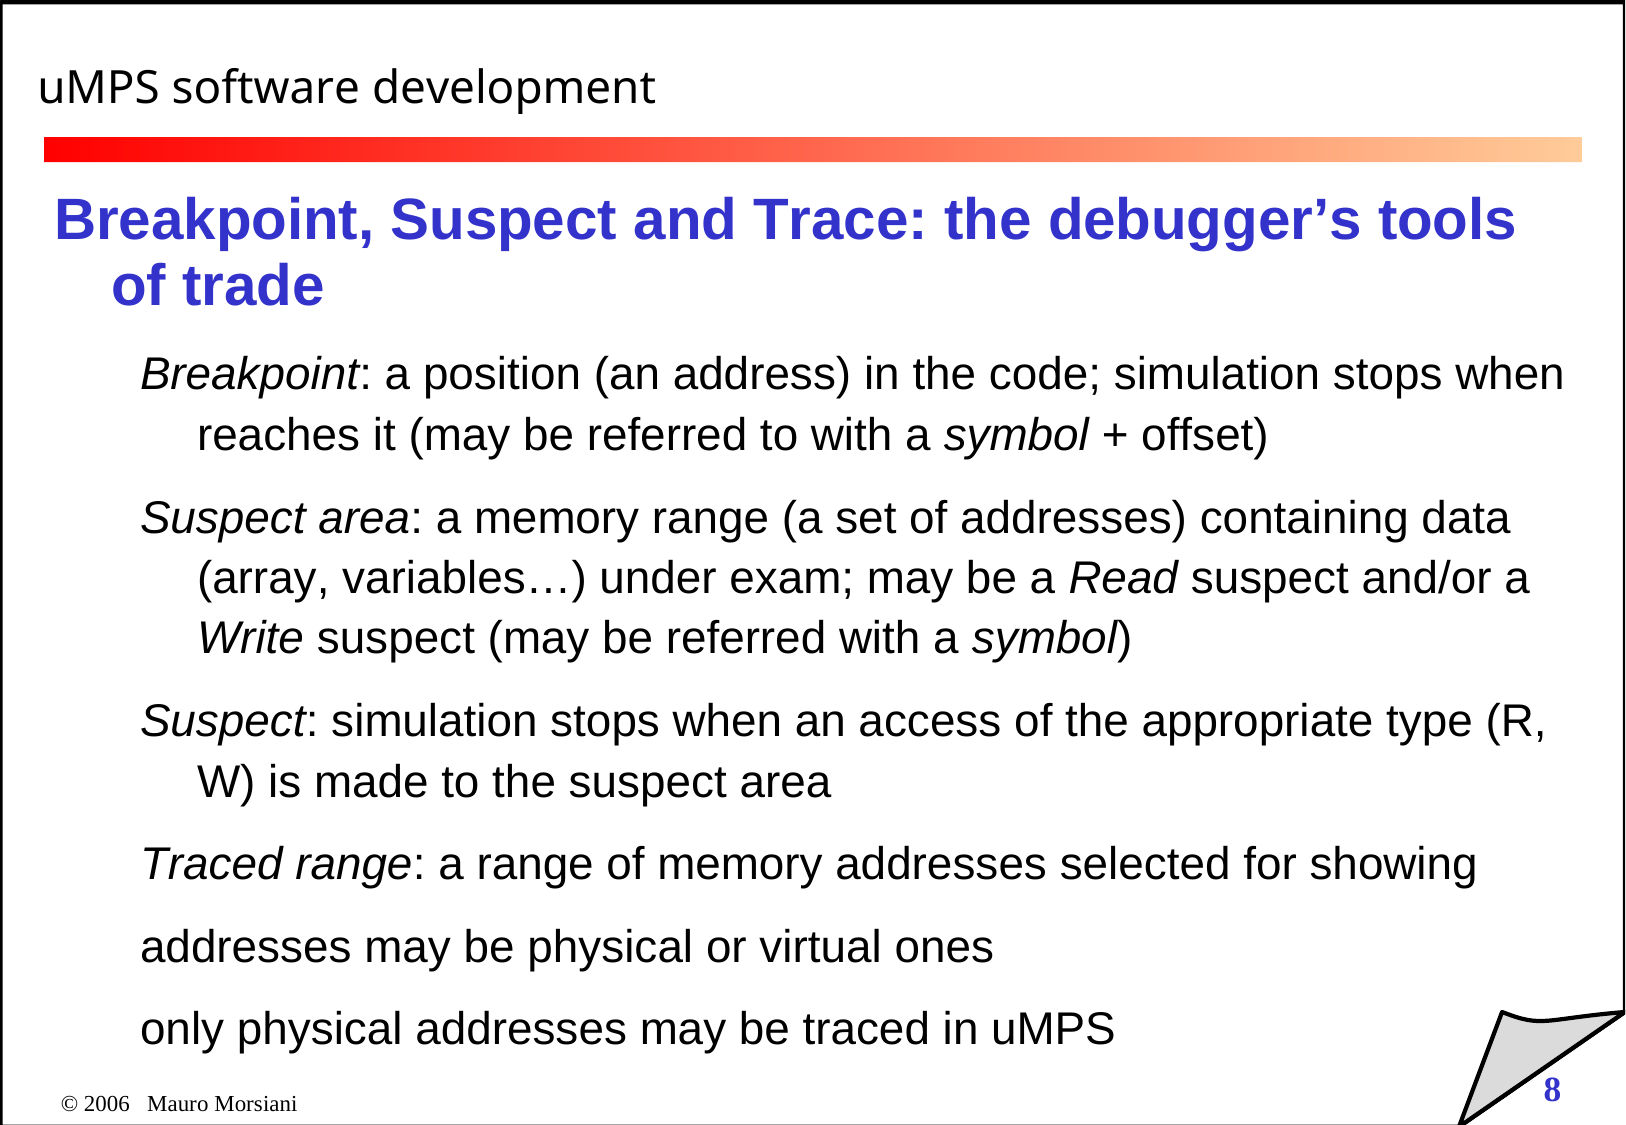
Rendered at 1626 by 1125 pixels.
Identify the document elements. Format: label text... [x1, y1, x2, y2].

title uMPS software development [37, 44, 1588, 131]
list Breakpoint, Suspect and Trace: the debugger’s tools of trade Breakpoint: a position (an address) in the code; simulation stops when reaches it (may be referred to with a symbol + offset) Suspect area: a memory range (a set of addresses) containing data (array, variables…) under exam; may be a Read suspect and/or a Write suspect (may be referred with a symbol) Suspect: simulation stops when an access of the appropriate type (R, W) is made to the suspect area Traced range: a range of memory addresses selected for showing addresses may be physical or virtual ones only physical addresses may be traced in uMPS [54, 187, 1571, 1124]
